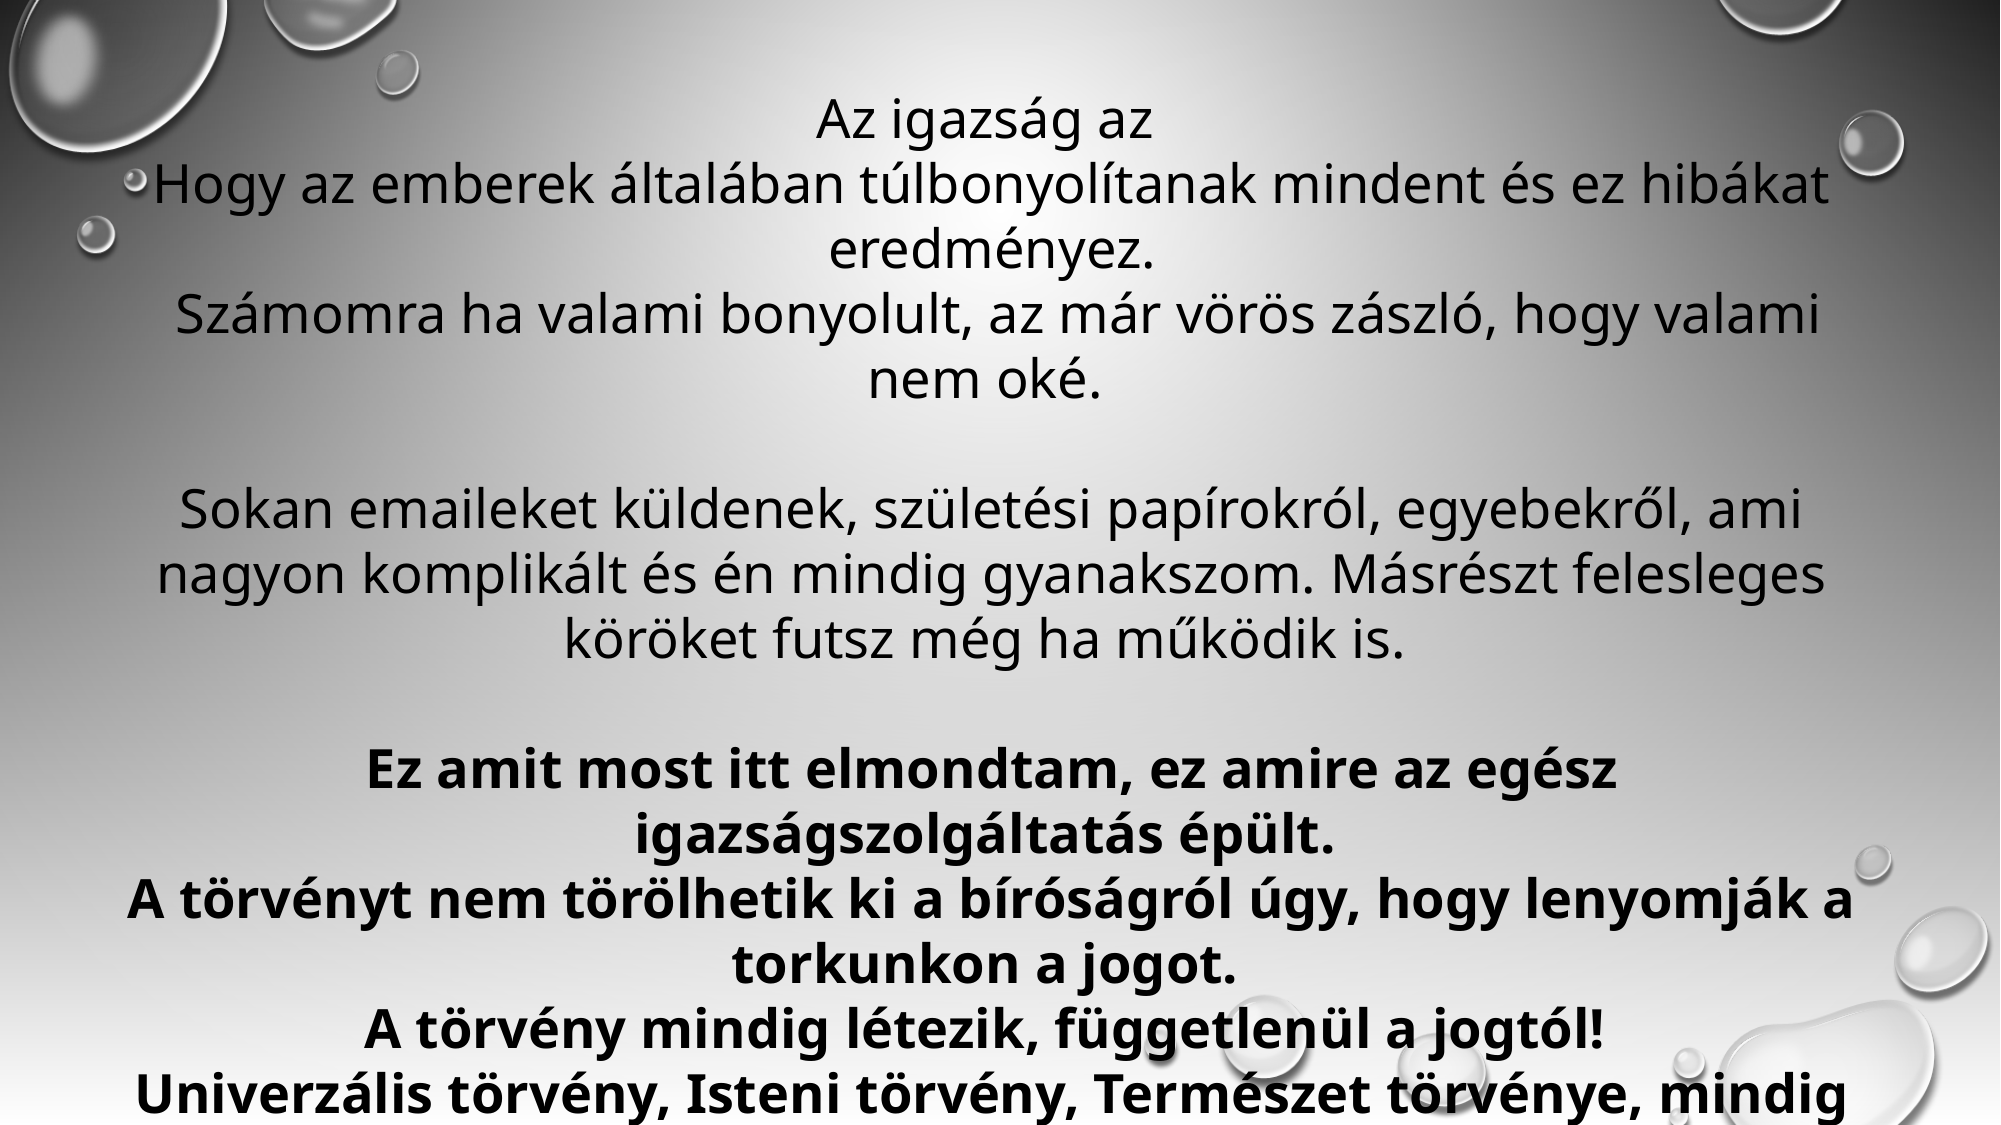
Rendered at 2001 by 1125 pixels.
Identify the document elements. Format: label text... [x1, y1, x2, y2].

picture [0, 0, 2000, 1125]
text_box Az igazság az Hogy az emberek általában túlbonyolítanak mindent és ez hibákat eredményez. Számomra ha valami bonyolult, az már vörös zászló, hogy valami nem oké. Sokan emaileket küldenek, születési papírokról, egyebekről, ami nagyon komplikált és én mindig gyanakszom. Másrészt felesleges köröket futsz még ha működik is. Ez amit most itt elmondtam, ez amire az egész igazságszolgáltatás épült. A törvényt nem törölhetik ki a bíróságról úgy, hogy lenyomják a torkunkon a jogot. A törvény mindig létezik, függetlenül a jogtól! Univerzális törvény, Isteni törvény, Természet törvénye, mindig is itt lesz, bármit is akar az ember csinálni és létrehozni! [102, 77, 1882, 1125]
